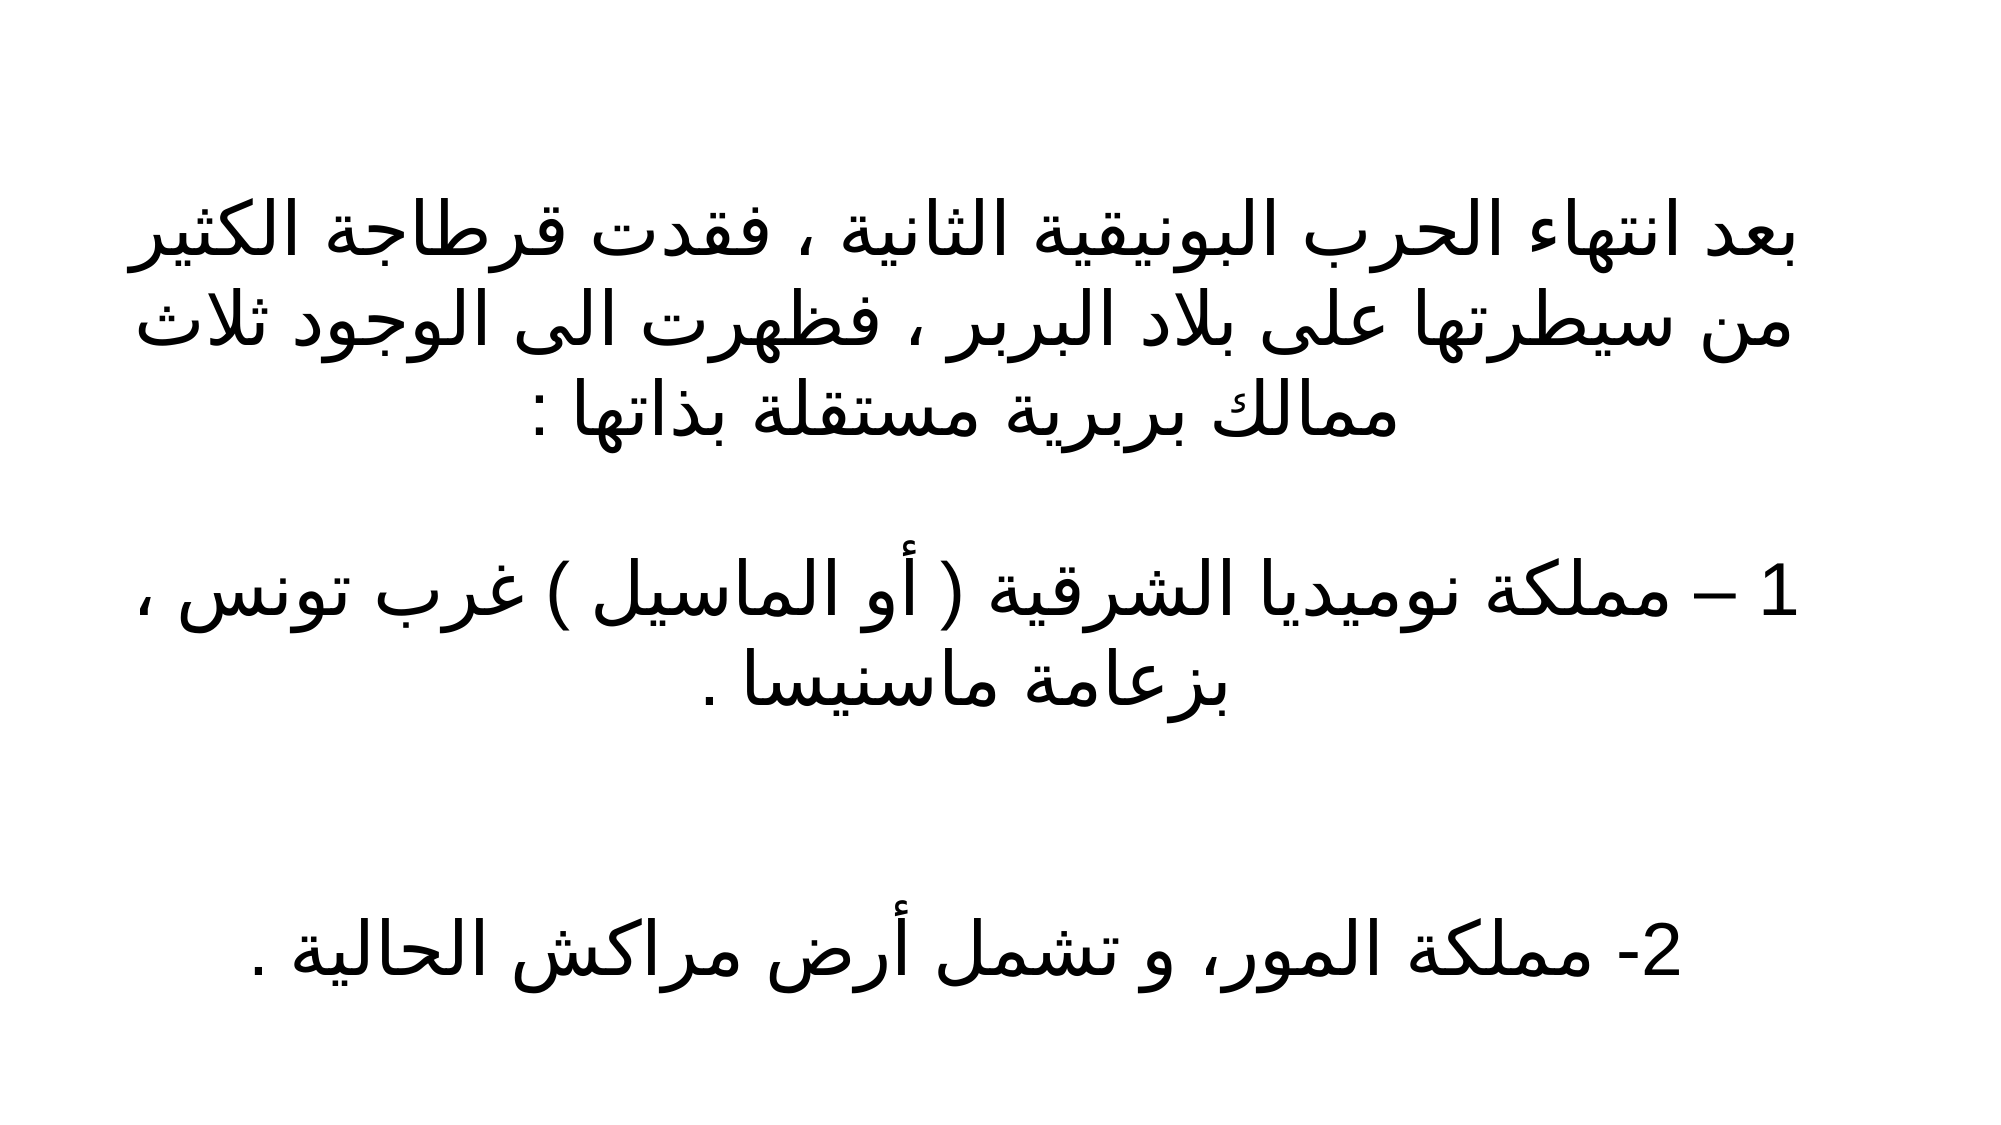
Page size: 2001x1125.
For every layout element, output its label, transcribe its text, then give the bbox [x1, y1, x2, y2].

text_box بعد انتهاء الحرب البونيقية الثانية ، فقدت قرطاجة الكثير من سيطرتها على بلاد البربر ، فظهرت الى الوجود ثلاث ممالك بربرية مستقلة بذاتها : 1 – مملكة نوميديا الشرقية ( أو الماسيل ) غرب تونس ، بزعامة ماسنيسا . 2- مملكة المور، و تشمل أرض مراكش الحالية . 3- مملكة نوميديا الغربية ( أو المازيسيل ) و هي تشمل الجزائر الحالية . [63, 172, 1869, 1097]
